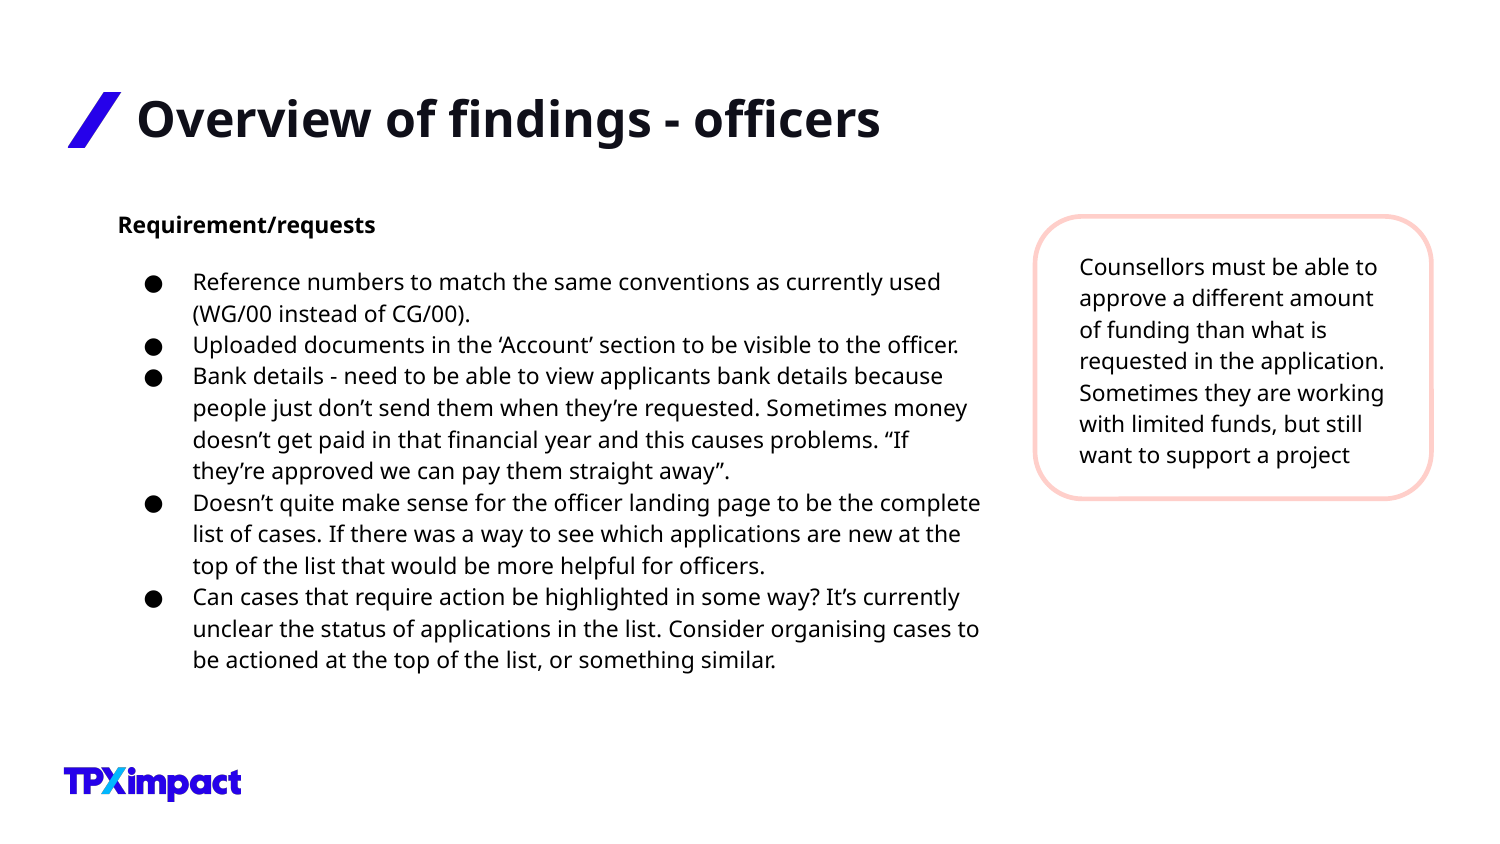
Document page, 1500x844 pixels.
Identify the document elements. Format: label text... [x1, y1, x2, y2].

text_box Requirement/requests Reference numbers to match the same conventions as currently used (WG/00 instead of CG/00). Uploaded documents in the ‘Account’ section to be visible to the officer. Bank details - need to be able to view applicants bank details because people just don’t send them when they’re requested. Sometimes money doesn’t get paid in that financial year and this causes problems. “If they’re approved we can pay them straight away”. Doesn’t quite make sense for the officer landing page to be the complete list of cases. If there was a way to see which applications are new at the top of the list that would be more helpful for officers. Can cases that require action be highlighted in some way? It’s currently unclear the status of applications in the list. Consider organising cases to be actioned at the top of the list, or something similar. [102, 191, 999, 689]
picture [67, 92, 121, 148]
title Overview of findings - officers [121, 72, 1449, 167]
picture [63, 767, 241, 802]
text_box [1035, 216, 1432, 499]
text_box Counsellors must be able to approve a different amount of funding than what is requested in the application. Sometimes they are working with limited funds, but still want to support a project [1064, 233, 1403, 484]
